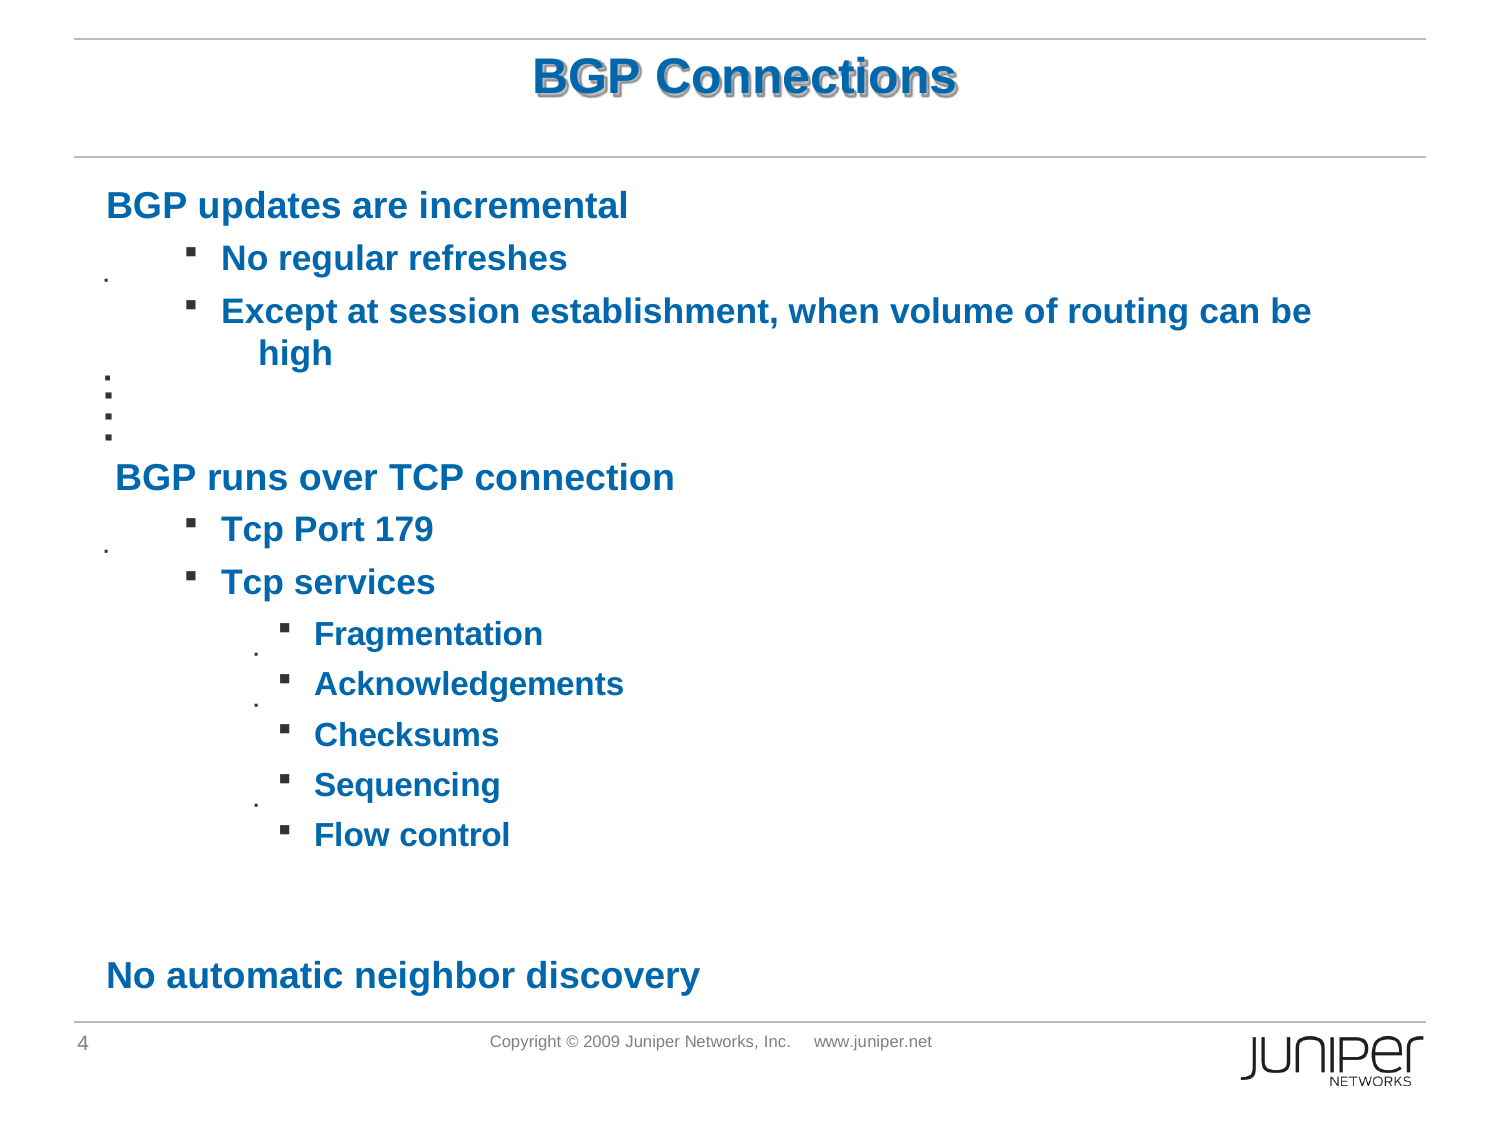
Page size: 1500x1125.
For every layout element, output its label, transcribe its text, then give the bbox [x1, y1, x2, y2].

text_box [502, 29, 992, 140]
text_box BGP updates are incremental No regular refreshes Except at session establishment, when volume of routing can be high BGP runs over TCP connection Tcp Port 179 Tcp services Fragmentation Acknowledgements Checksums Sequencing Flow control No automatic neighbor discovery [103, 181, 1359, 956]
text_box BGP Connections [530, 43, 960, 106]
text_box Copyright © 2009 Juniper Networks, Inc. www.juniper.net [488, 1031, 935, 1053]
text_box 10 [73, 1029, 105, 1056]
